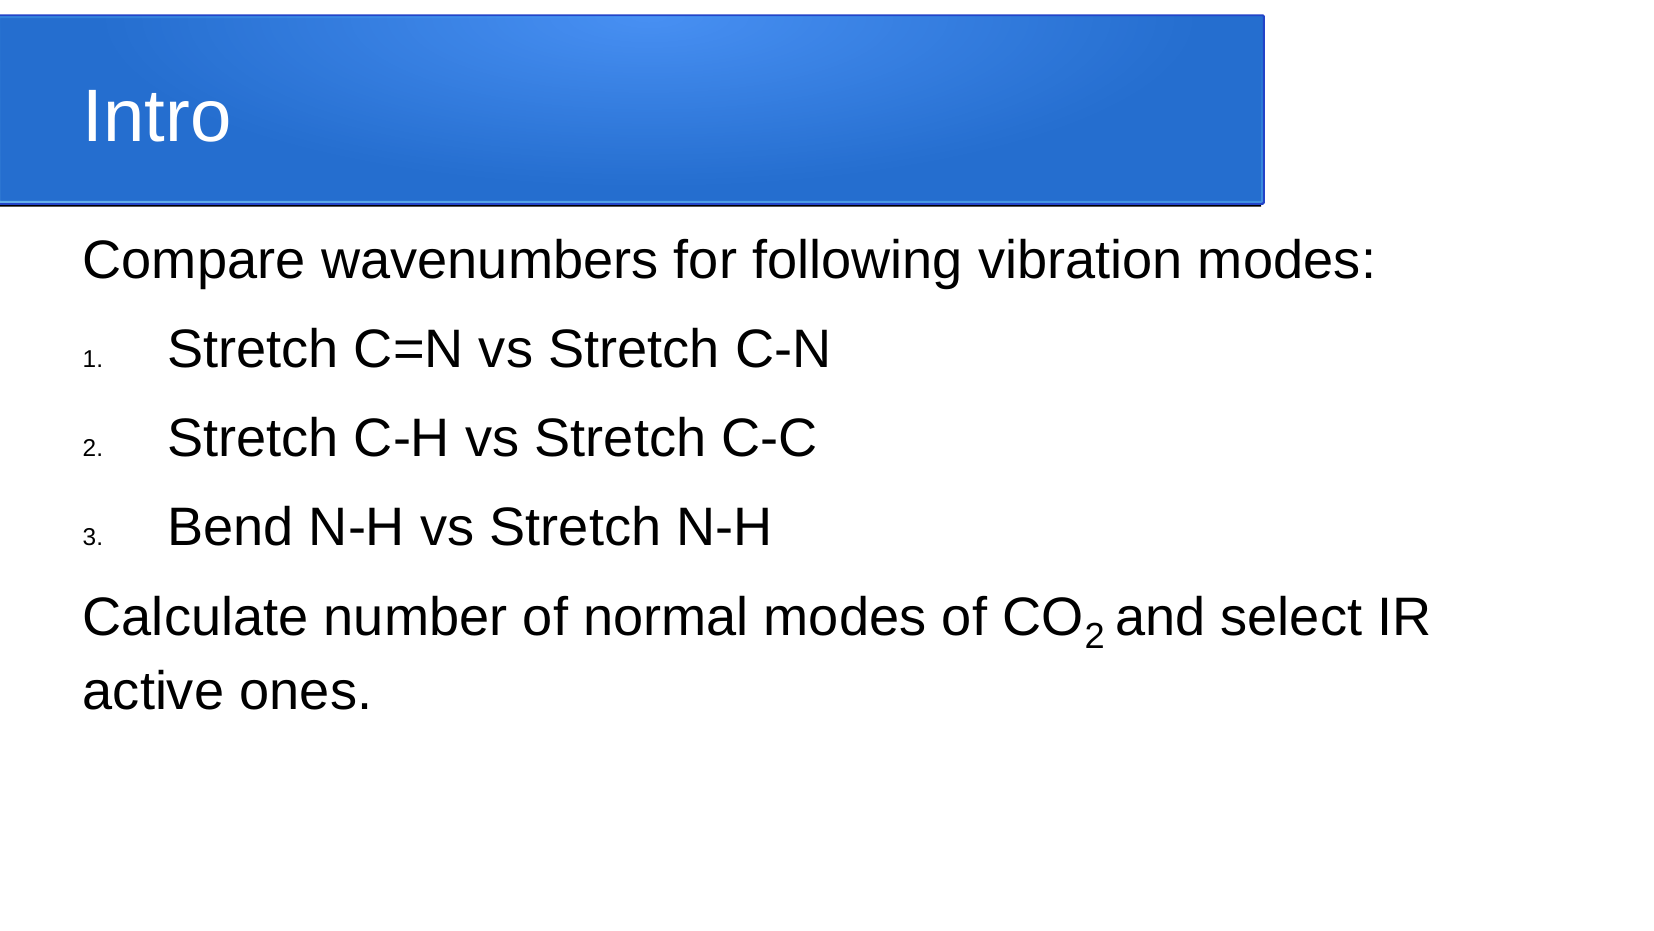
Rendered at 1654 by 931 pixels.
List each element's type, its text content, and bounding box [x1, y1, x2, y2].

title Intro [82, 35, 1235, 189]
list Compare wavenumbers for following vibration modes: Stretch C=N vs Stretch C-N Stretch C-H vs Stretch C-C Bend N-H vs Stretch N-H Calculate number of normal modes of CO2 and select IR active ones. [82, 224, 1571, 764]
